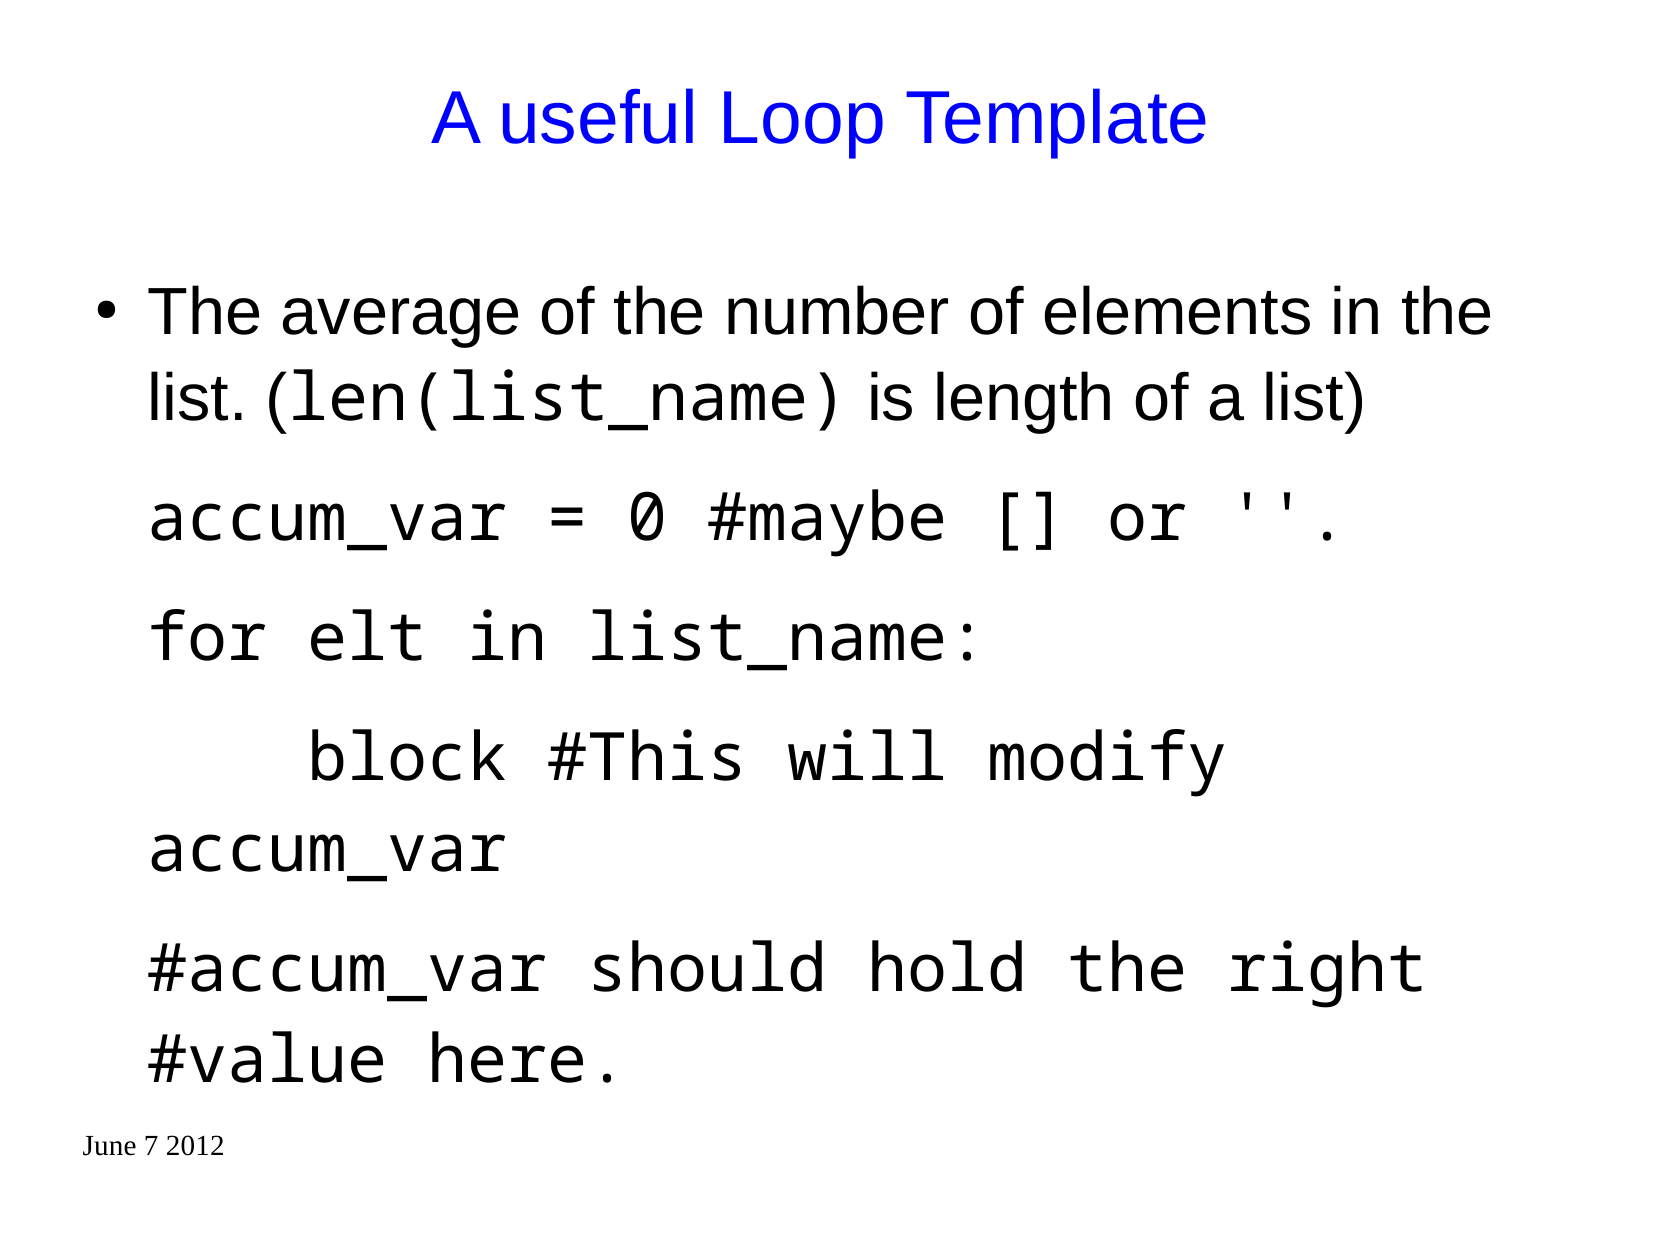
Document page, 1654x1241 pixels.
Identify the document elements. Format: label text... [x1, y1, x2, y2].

list The average of the number of elements in the list. (len(list_name) is length of a list) accum_var = 0 #maybe [] or ''. for elt in list_name: block #This will modify accum_var #accum_var should hold the right #value here. [76, 274, 1565, 1093]
title A useful Loop Template [76, 58, 1565, 178]
